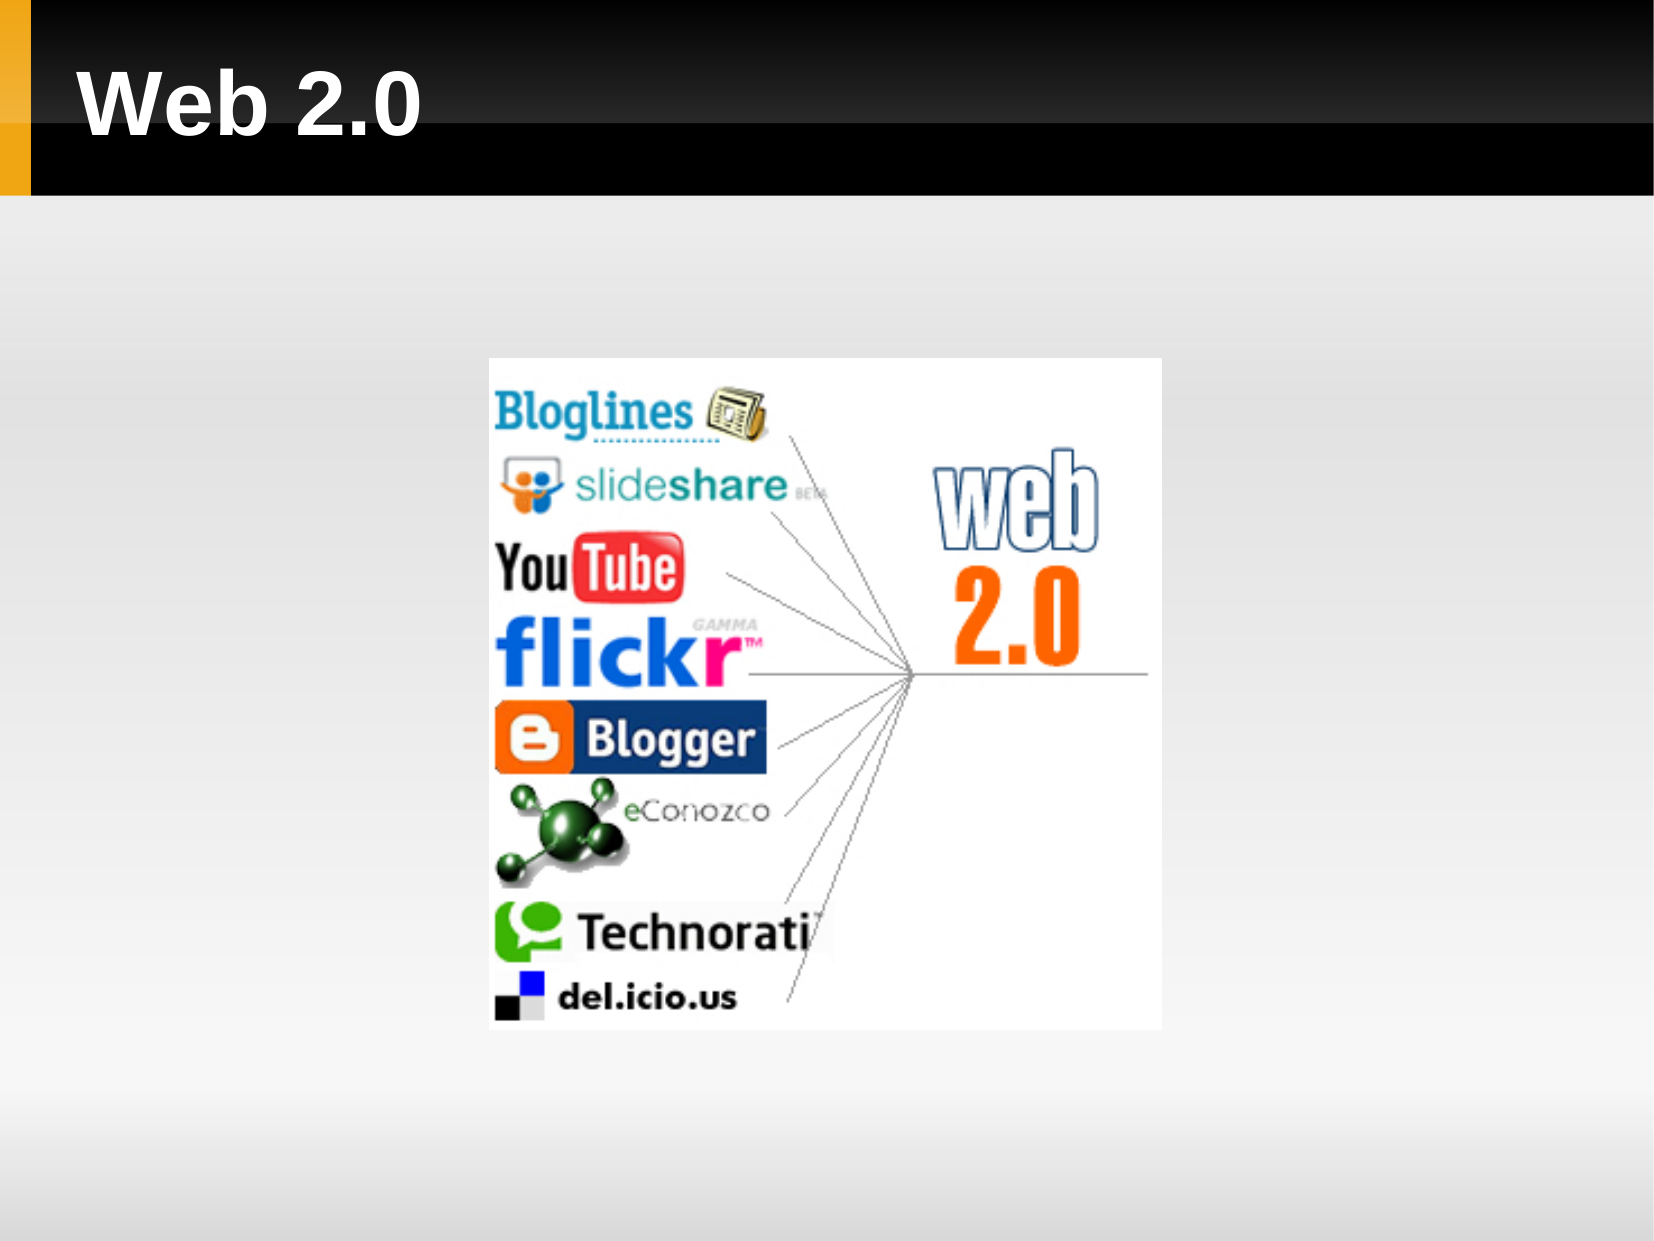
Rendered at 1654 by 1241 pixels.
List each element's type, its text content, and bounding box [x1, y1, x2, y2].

title Web 2.0 [76, 7, 1565, 200]
picture [0, 0, 1654, 1241]
